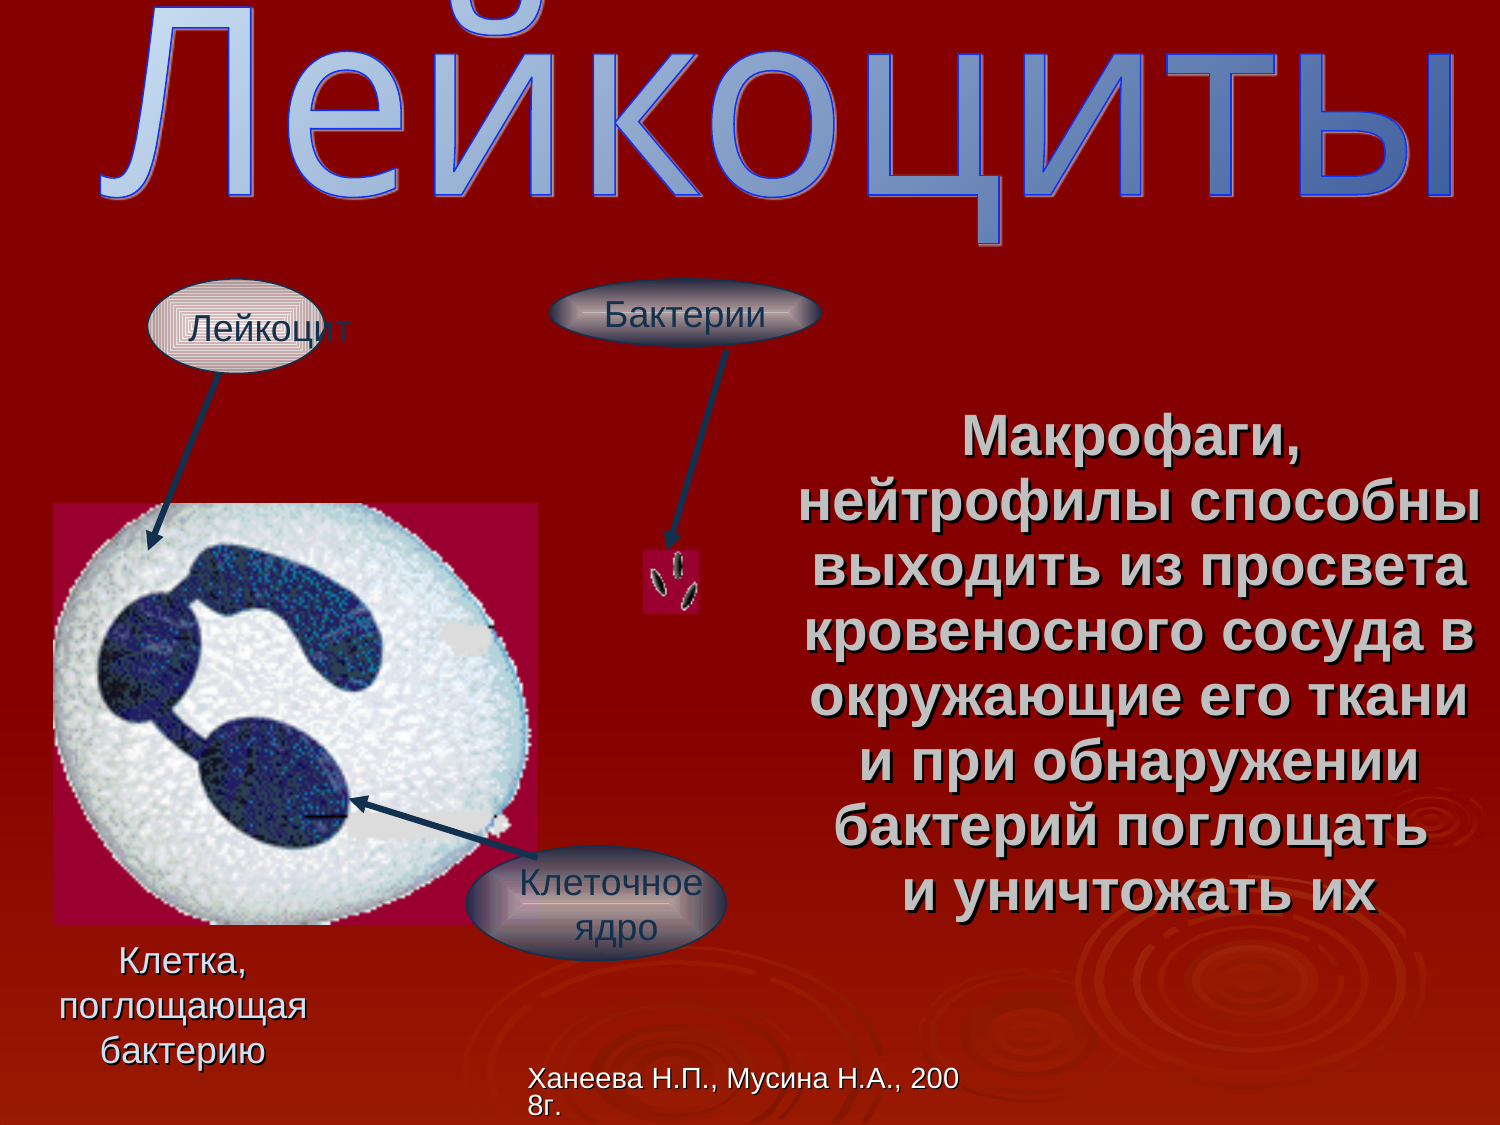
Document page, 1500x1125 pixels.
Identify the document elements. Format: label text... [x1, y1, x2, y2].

picture [53, 503, 538, 925]
title Макрофаги, нейтрофилы способны выходить из просвета кровеносного сосуда в окружающие его ткани и при обнаружении бактерий поглощать и уничтожать их [779, 314, 1500, 1012]
text_box Лейкоциты [711, 51, 834, 198]
text_box Лейкоциты [1428, 53, 1451, 195]
picture [643, 550, 699, 614]
text_box Лейкоциты [434, 53, 552, 195]
text_box Лейкоциты [593, 53, 700, 195]
text_box Лейкоциты [1024, 53, 1141, 195]
text_box Лейкоциты [868, 53, 999, 244]
text_box Бактерии [549, 278, 822, 347]
text_box Лейкоциты [450, 0, 542, 36]
text_box Клетка, поглощающая бактерию [41, 928, 325, 1080]
text_box Лейкоциты [288, 51, 402, 198]
text_box Лейкоцит [147, 278, 325, 374]
text_box Лейкоциты [1166, 53, 1275, 195]
text_box Лейкоциты [100, 7, 251, 198]
text_box Клеточное ядро [466, 846, 727, 961]
text_box Лейкоциты [1300, 53, 1407, 195]
